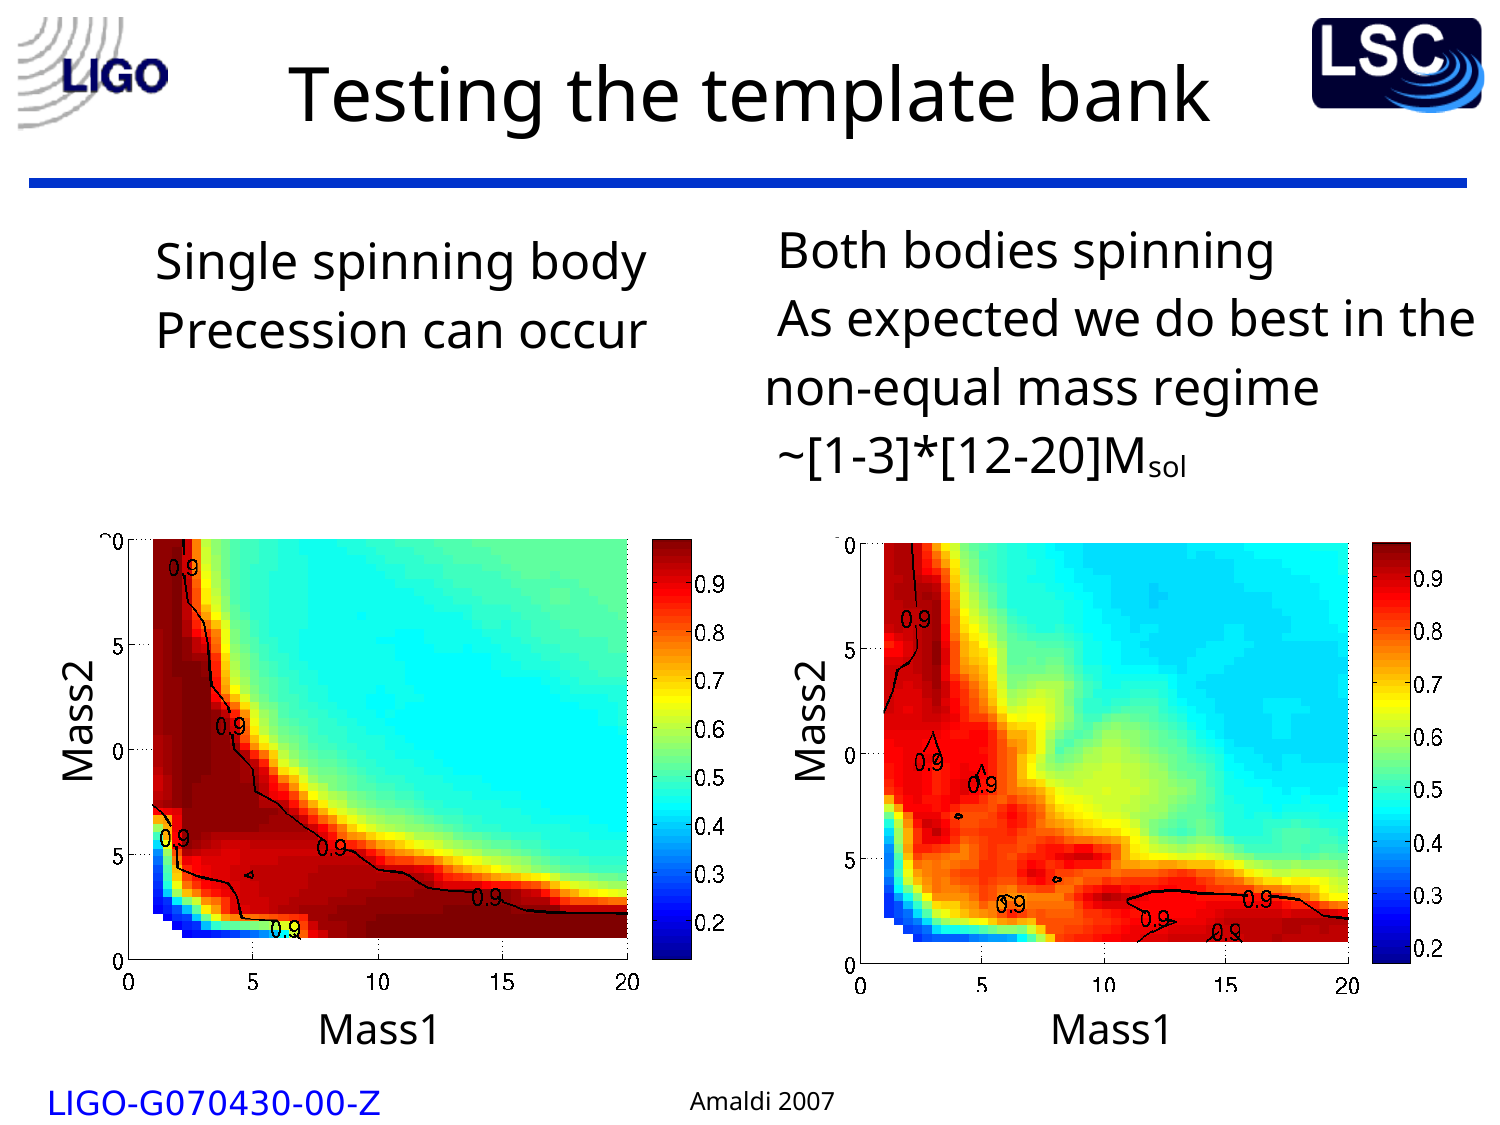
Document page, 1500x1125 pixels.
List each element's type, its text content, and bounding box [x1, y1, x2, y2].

title Testing the template bank [75, 21, 1425, 164]
text_box Mass2 [772, 537, 838, 906]
text_box Single spinning body Precession can occur [128, 219, 750, 355]
picture [1312, 18, 1485, 113]
picture [37, 499, 731, 1025]
picture [17, 17, 168, 131]
text_box Both bodies spinning As expected we do best in the non-equal mass regime ~[1-3]*[12-20]Msol [750, 207, 1500, 481]
text_box Mass2 [40, 537, 106, 906]
text_box Mass1 [933, 992, 1302, 1058]
picture [771, 503, 1449, 1029]
text_box Mass1 [201, 992, 570, 1058]
